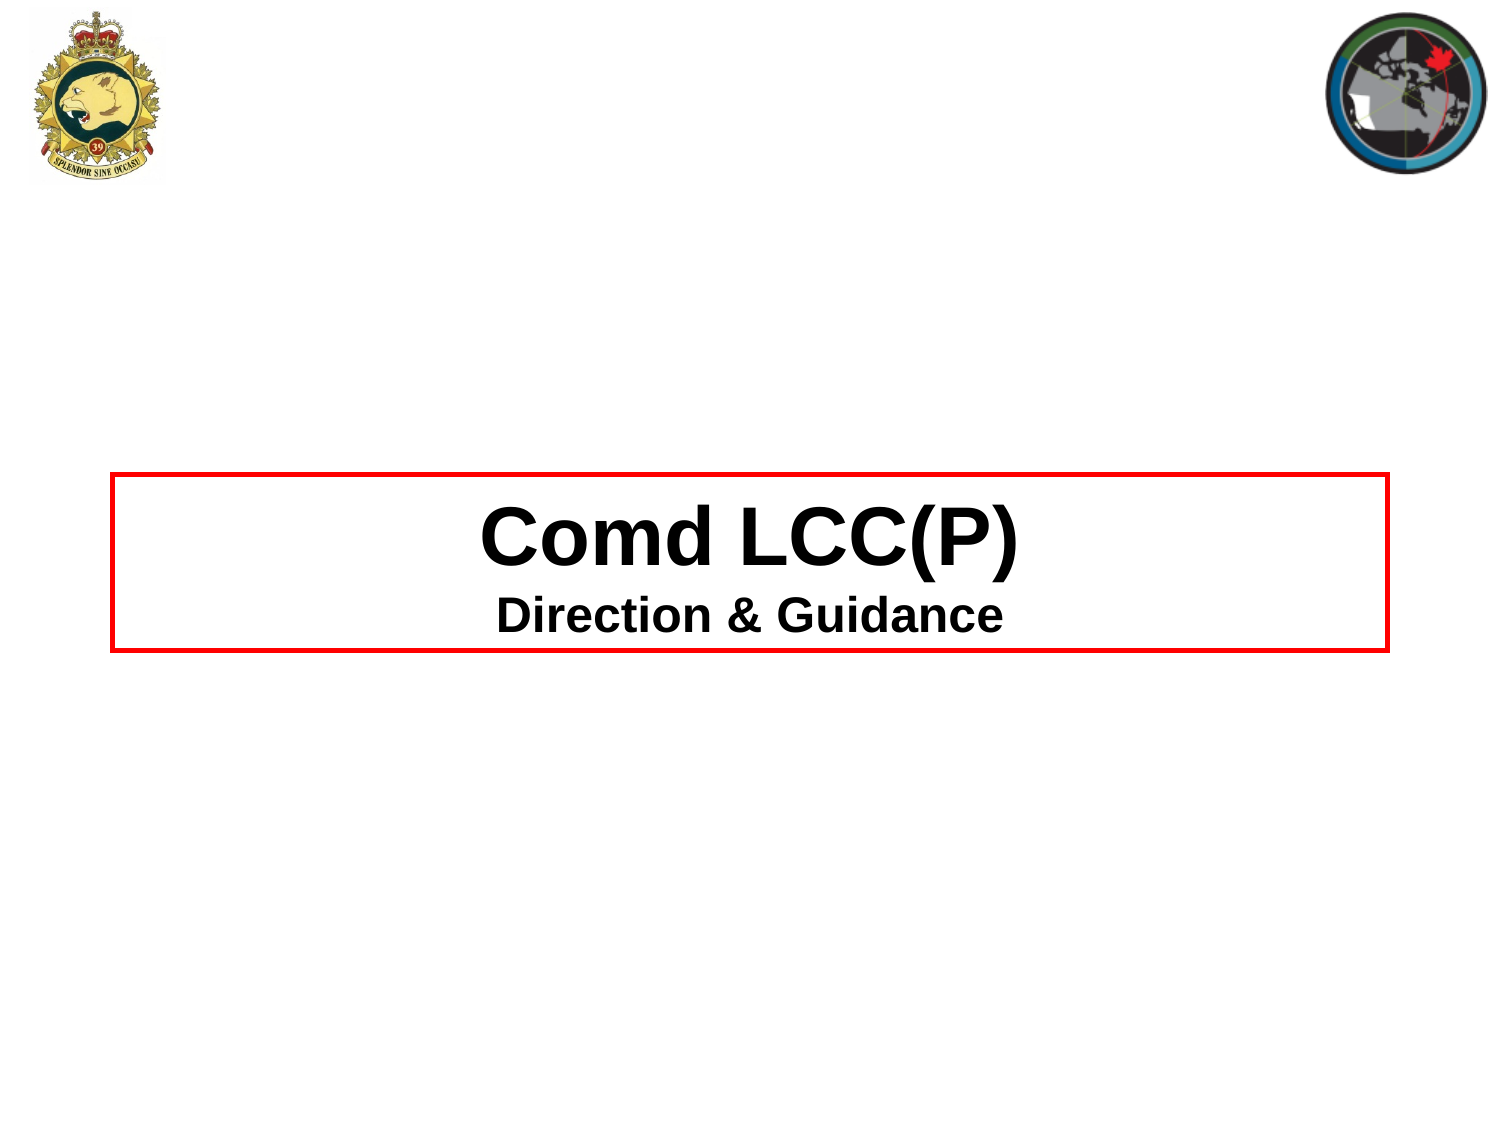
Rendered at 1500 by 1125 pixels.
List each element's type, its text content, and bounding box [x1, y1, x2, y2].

title Comd LCC(P) Direction & Guidance [112, 474, 1388, 651]
